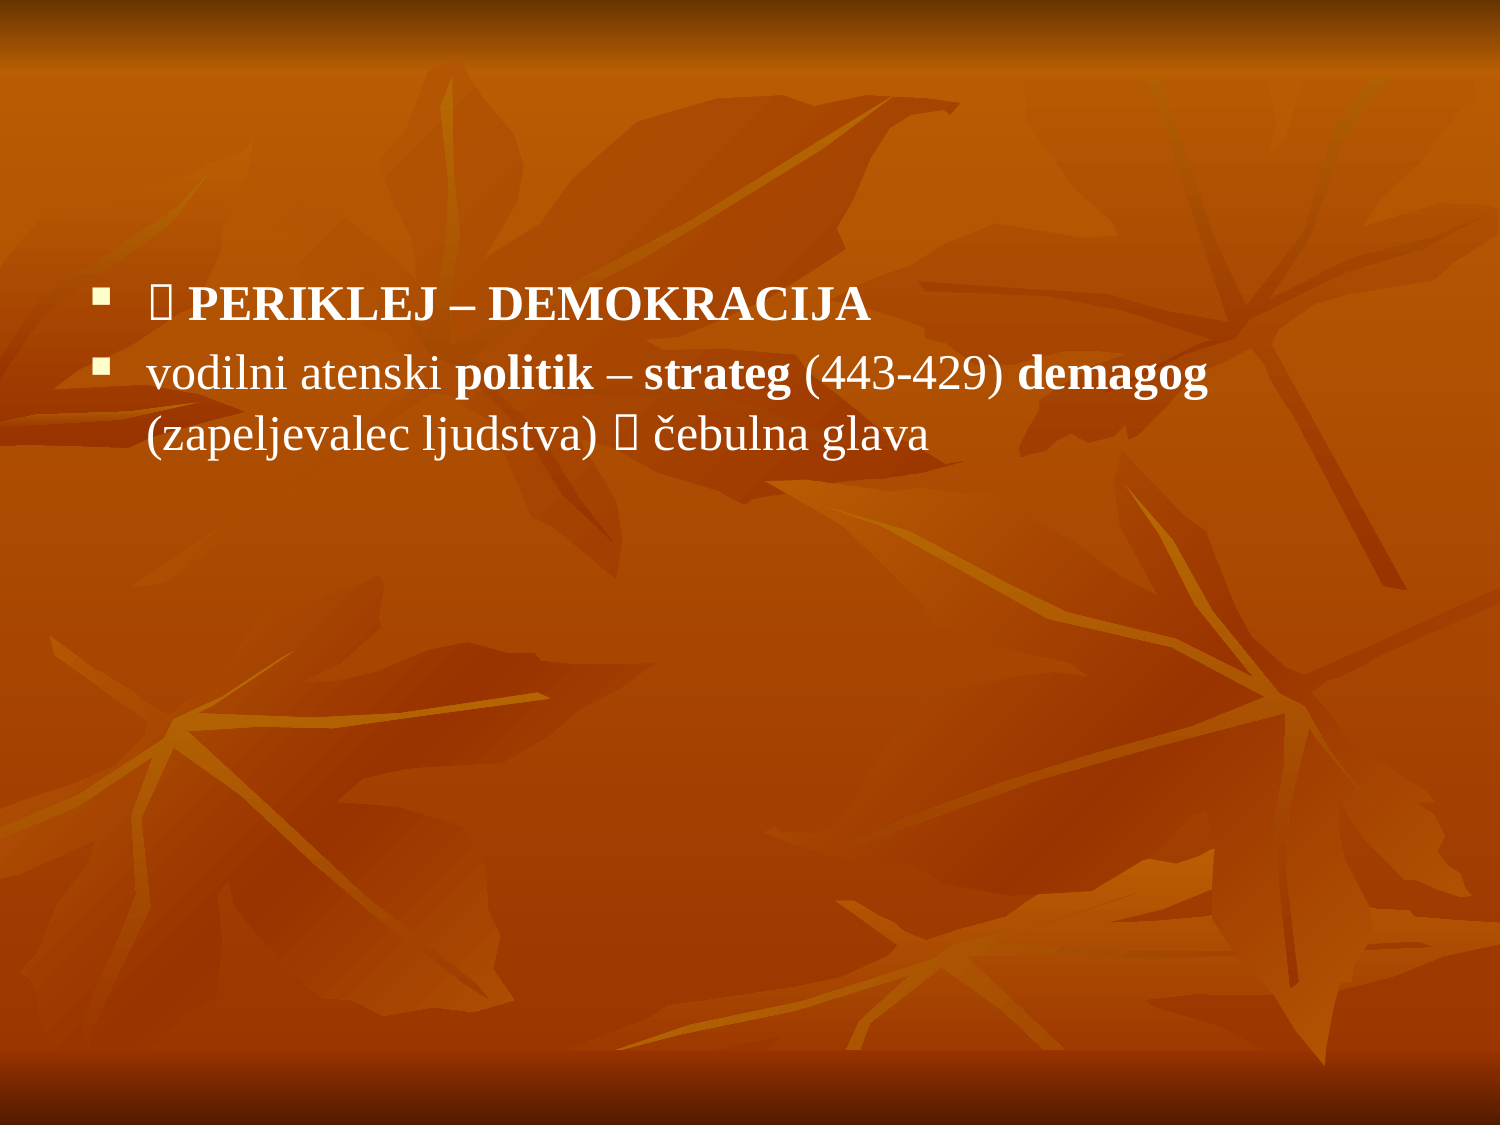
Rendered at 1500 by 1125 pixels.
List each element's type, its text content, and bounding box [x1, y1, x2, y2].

list  PERIKLEJ – DEMOKRACIJA vodilni atenski politik – strateg (443-429) demagog (zapeljevalec ljudstva)  čebulna glava [75, 262, 1425, 1006]
